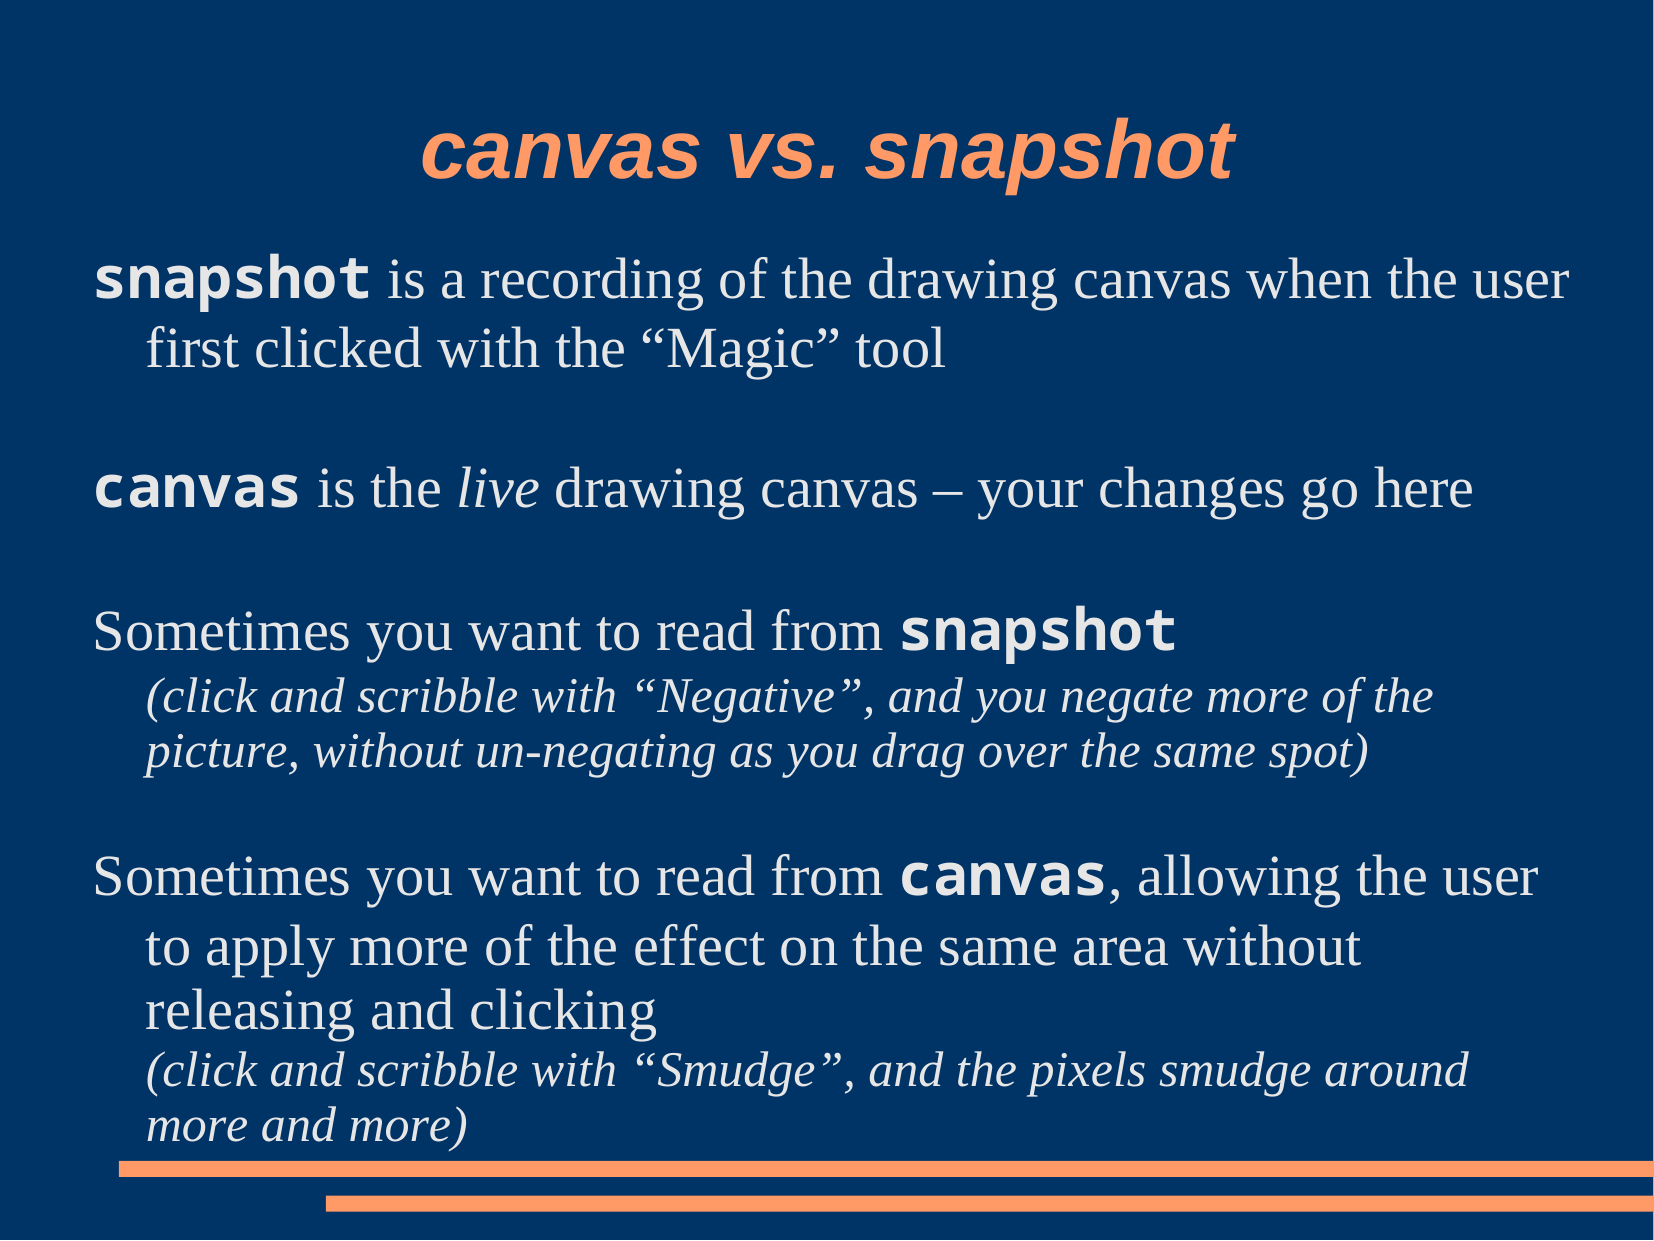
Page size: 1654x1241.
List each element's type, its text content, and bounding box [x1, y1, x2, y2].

list snapshot is a recording of the drawing canvas when the user first clicked with the “Magic” tool canvas is the live drawing canvas – your changes go here Sometimes you want to read from snapshot (click and scribble with “Negative”, and you negate more of the picture, without un-negating as you drag over the same spot) Sometimes you want to read from canvas, allowing the user to apply more of the effect on the same area without releasing and clicking (click and scribble with “Smudge”, and the pixels smudge around more and more) [75, 236, 1576, 1094]
title canvas vs. snapshot [121, 53, 1534, 236]
